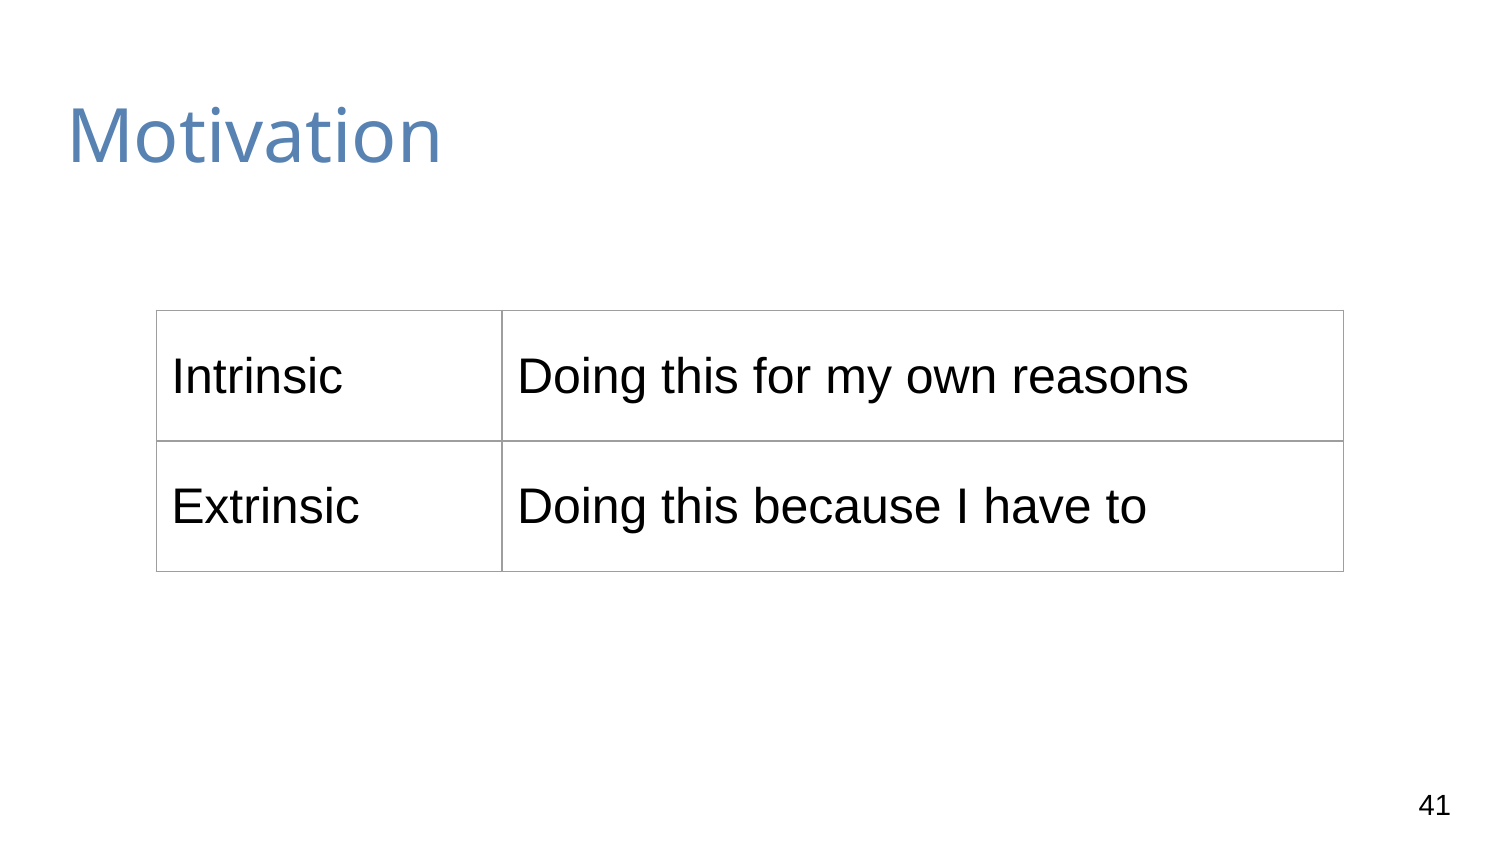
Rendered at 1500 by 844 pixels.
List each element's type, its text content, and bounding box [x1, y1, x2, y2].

title Motivation [51, 72, 1449, 167]
table_header Intrinsic [157, 311, 501, 440]
table_cell Doing this because I have to [503, 442, 1343, 571]
table_cell Extrinsic [157, 442, 501, 571]
table_header Doing this for my own reasons [503, 311, 1343, 440]
